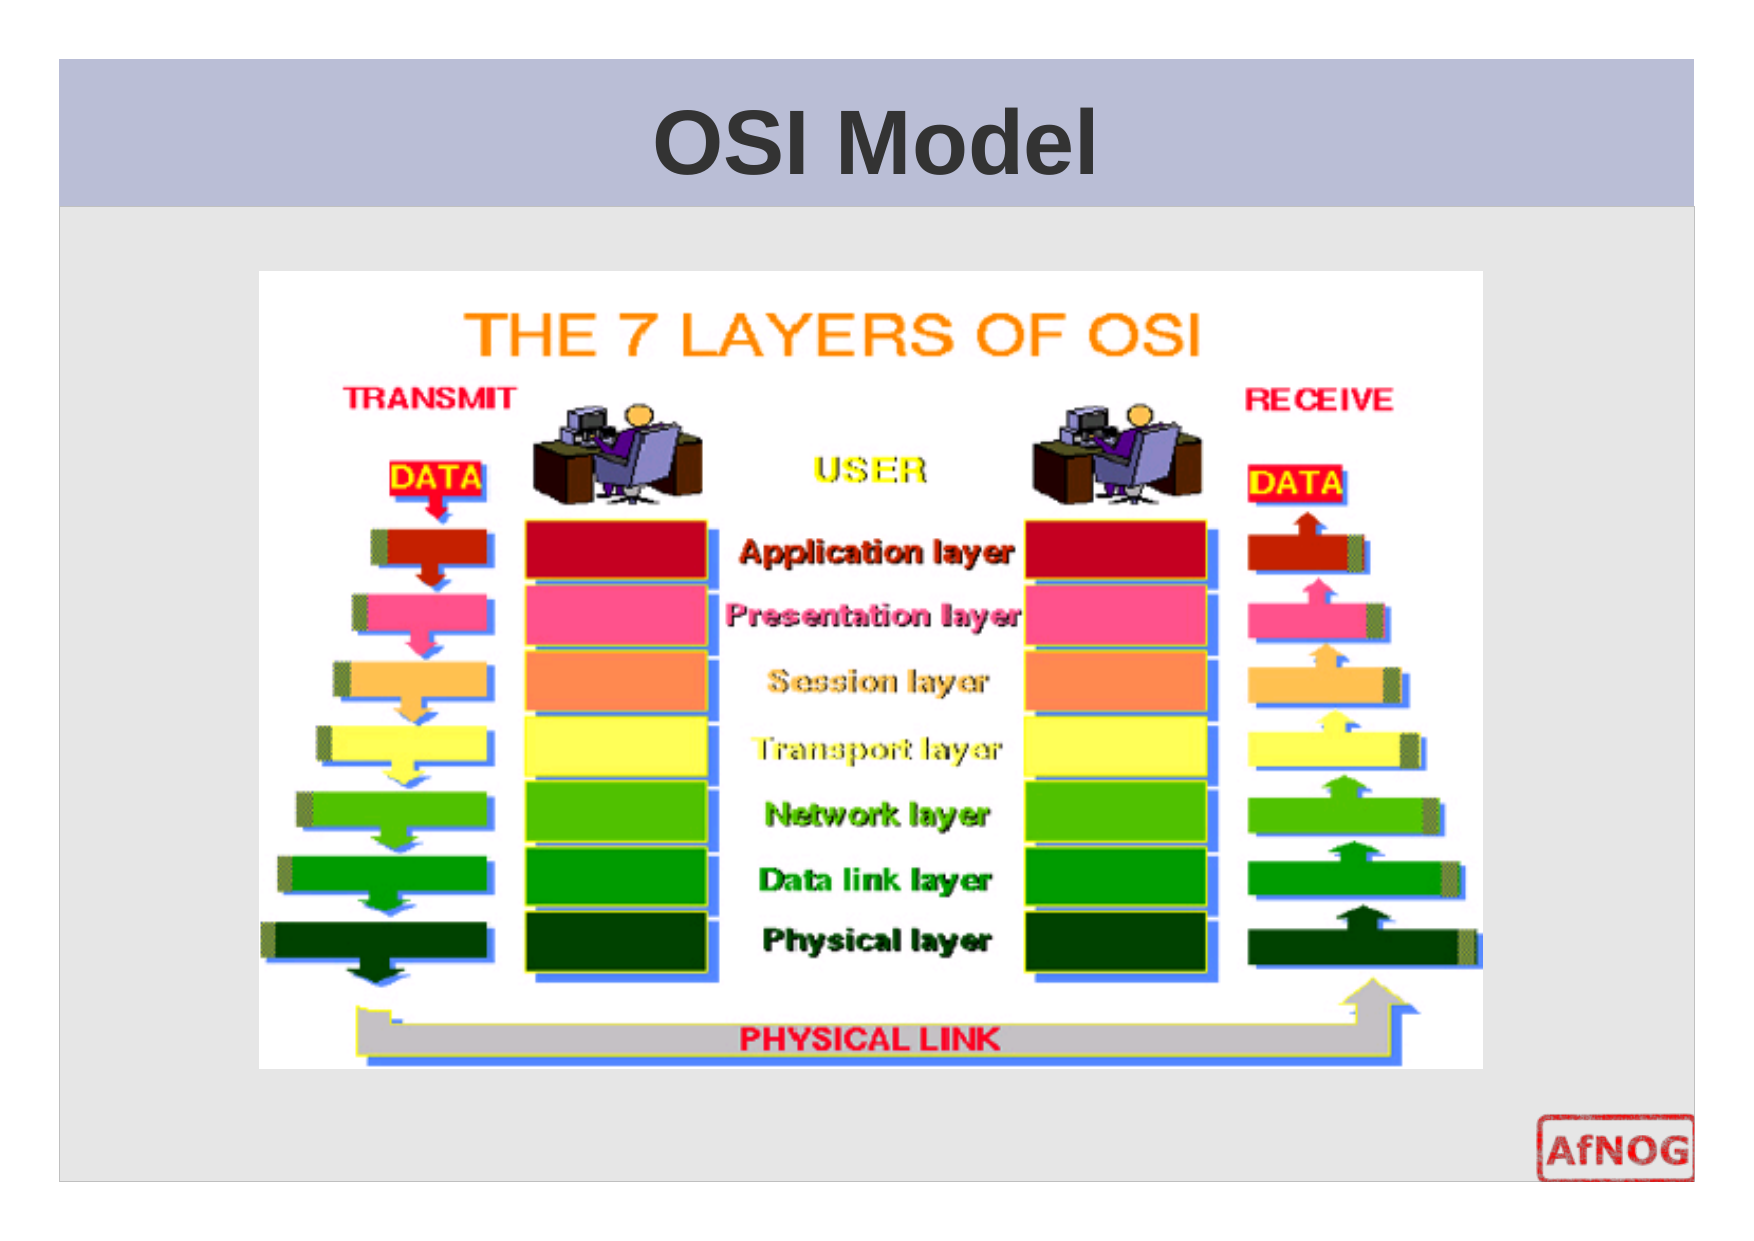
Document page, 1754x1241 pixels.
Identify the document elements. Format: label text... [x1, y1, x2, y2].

picture [259, 271, 1483, 1069]
picture [1535, 1112, 1695, 1182]
title OSI Model [59, 48, 1695, 237]
